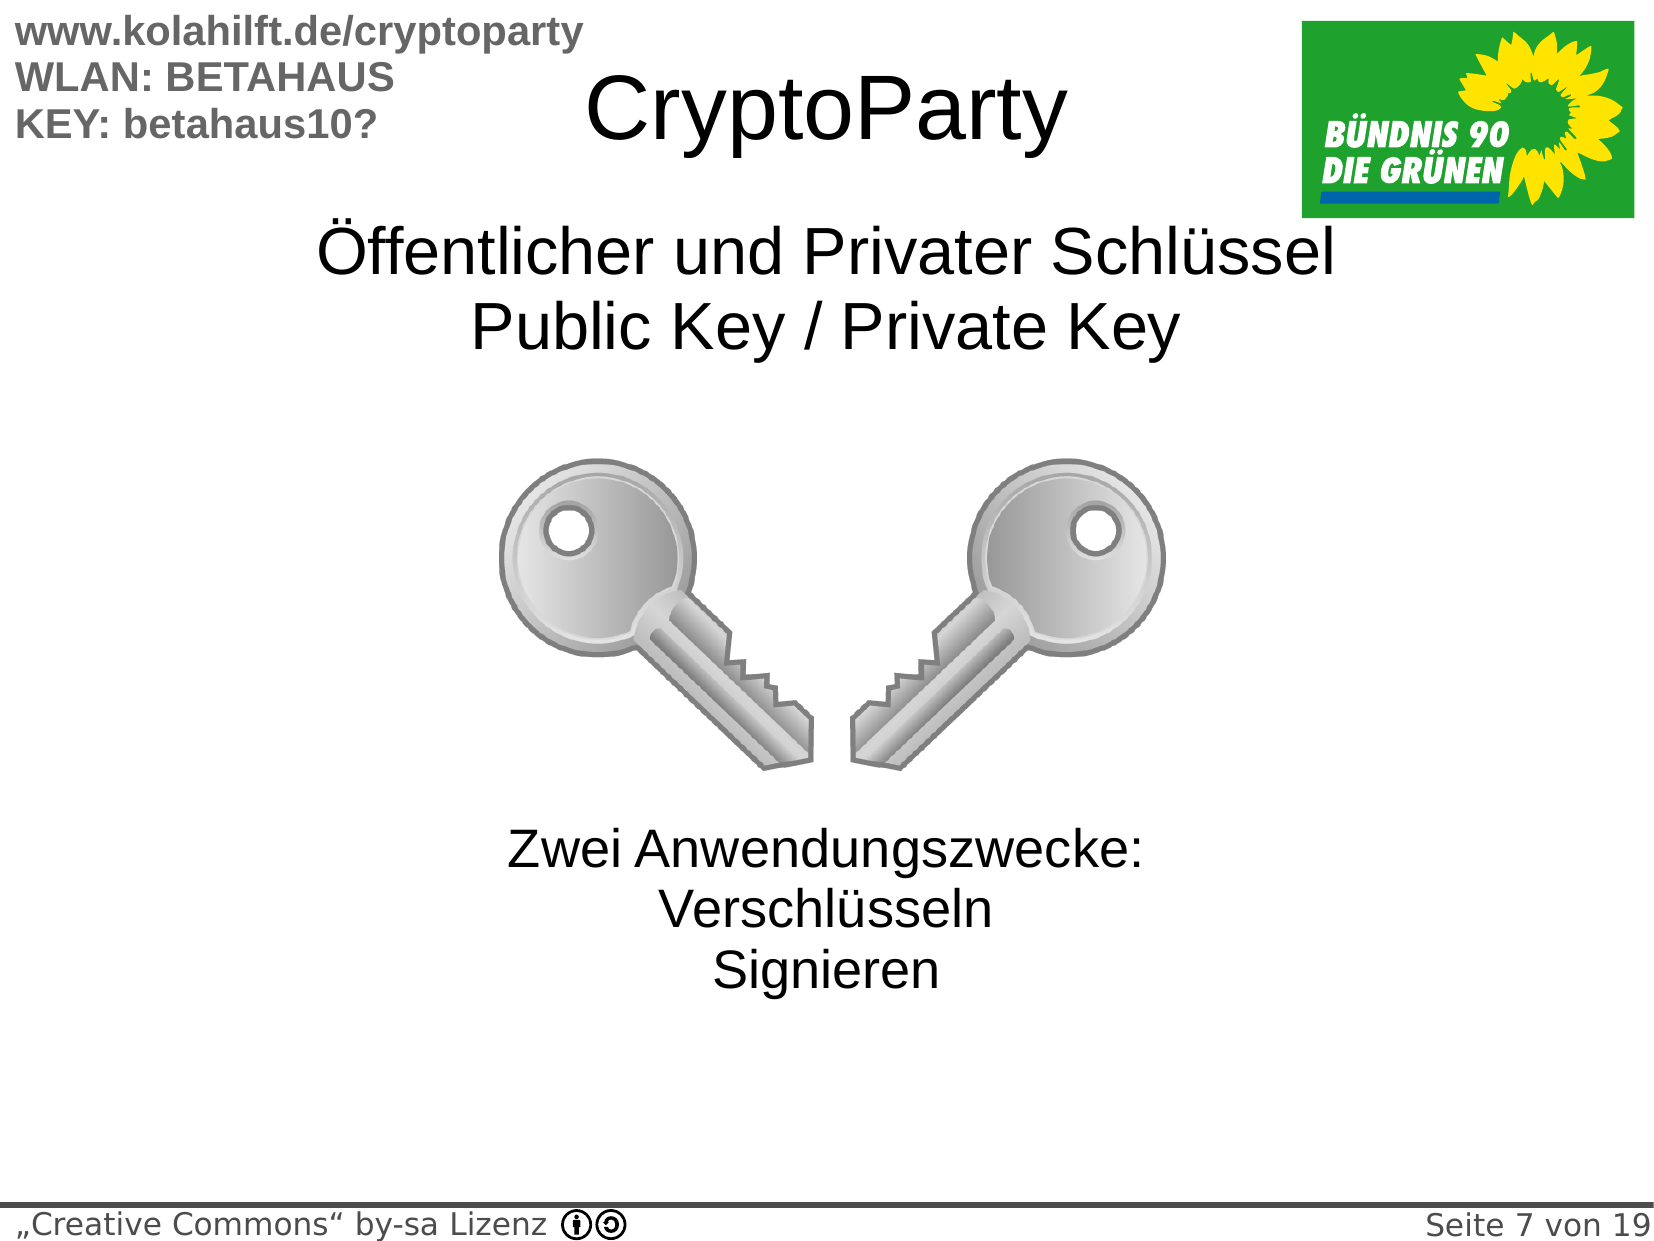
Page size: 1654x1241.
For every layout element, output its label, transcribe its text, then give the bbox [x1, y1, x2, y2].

text_box Öffentlicher und Privater Schlüssel Public Key / Private Key [37, 206, 1616, 372]
picture [477, 435, 1187, 791]
text_box Zwei Anwendungszwecke: Verschlüsseln Signieren [139, 811, 1514, 1219]
